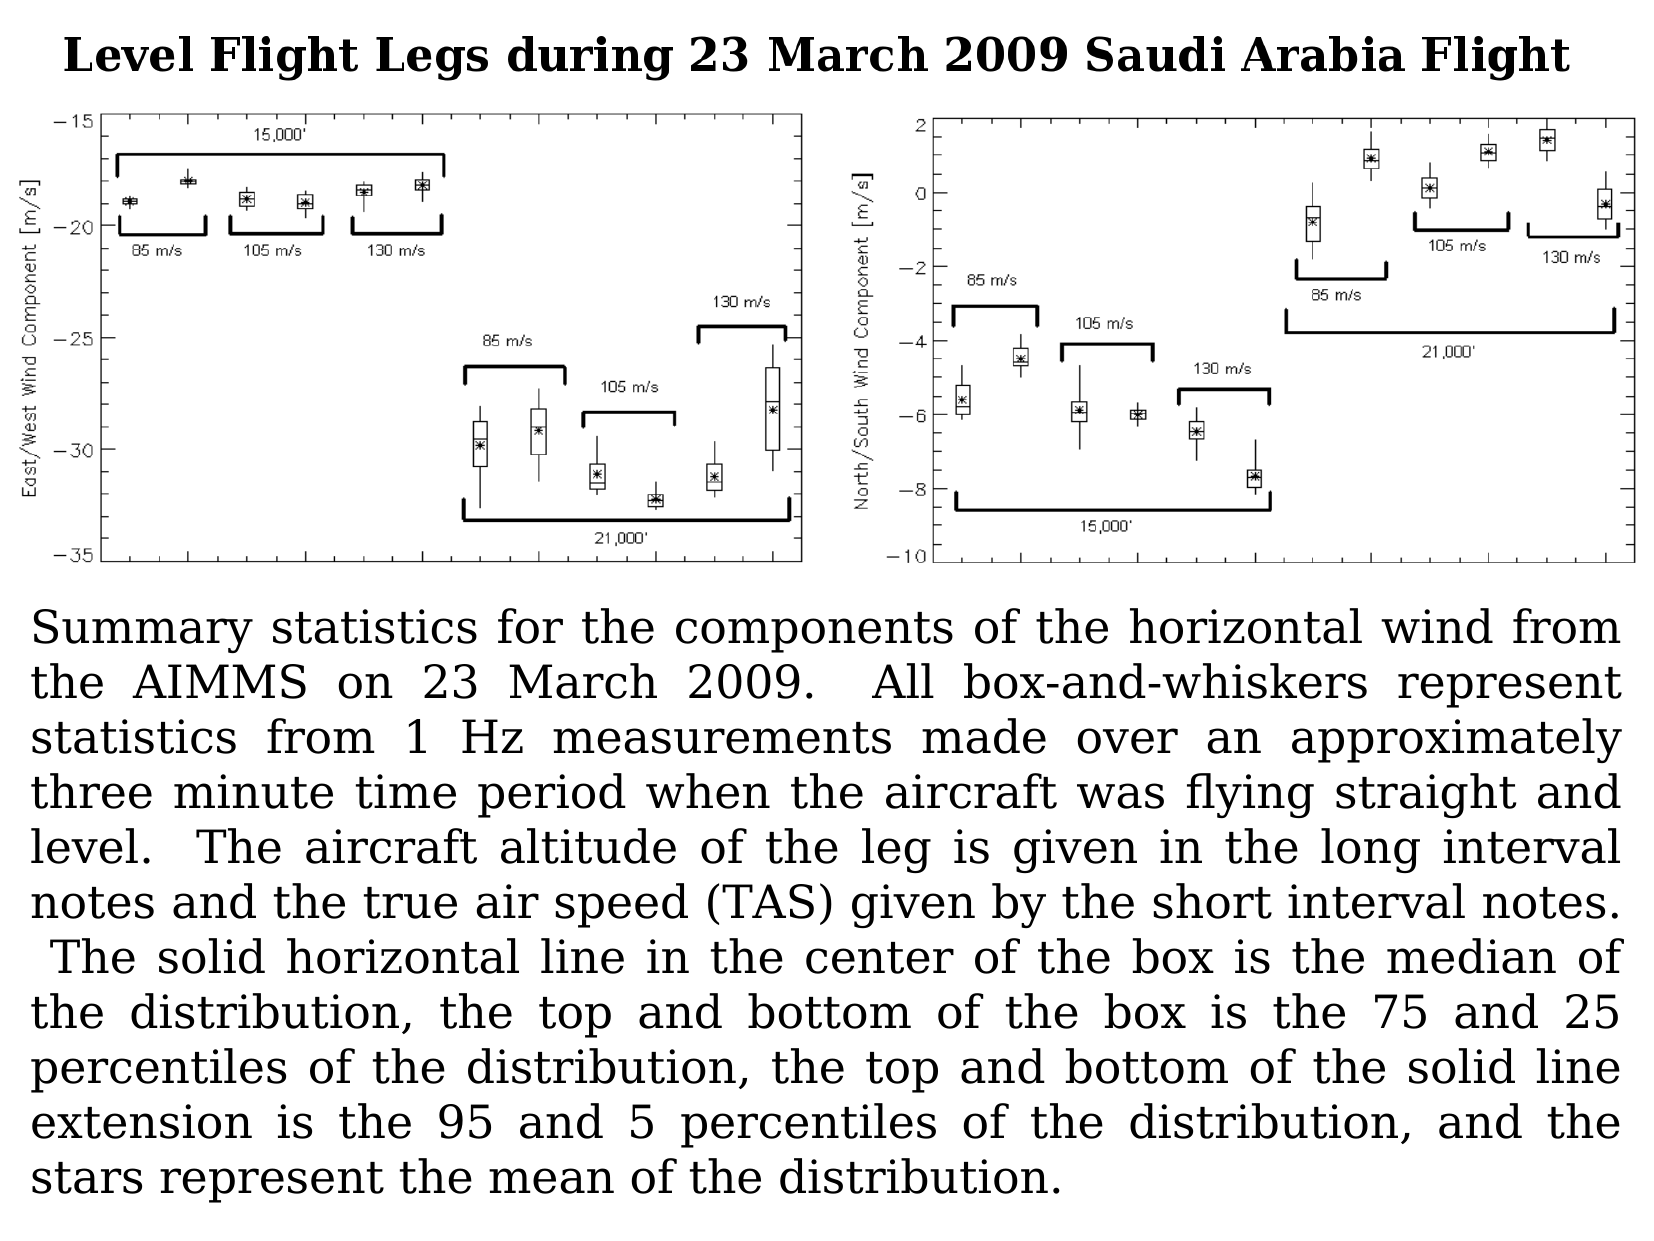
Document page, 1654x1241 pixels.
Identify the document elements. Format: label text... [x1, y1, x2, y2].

picture [0, 5, 1651, 631]
text_box Summary statistics for the components of the horizontal wind from the AIMMS on 23 March 2009. All box-and-whiskers represent statistics from 1 Hz measurements made over an approximately three minute time period when the aircraft was flying straight and level. The aircraft altitude of the leg is given in the long interval notes and the true air speed (TAS) given by the short interval notes. The solid horizontal line in the center of the box is the median of the distribution, the top and bottom of the box is the 75 and 25 percentiles of the distribution, the top and bottom of the solid line extension is the 95 and 5 percentiles of the distribution, and the stars represent the mean of the distribution. [15, 590, 1639, 1220]
